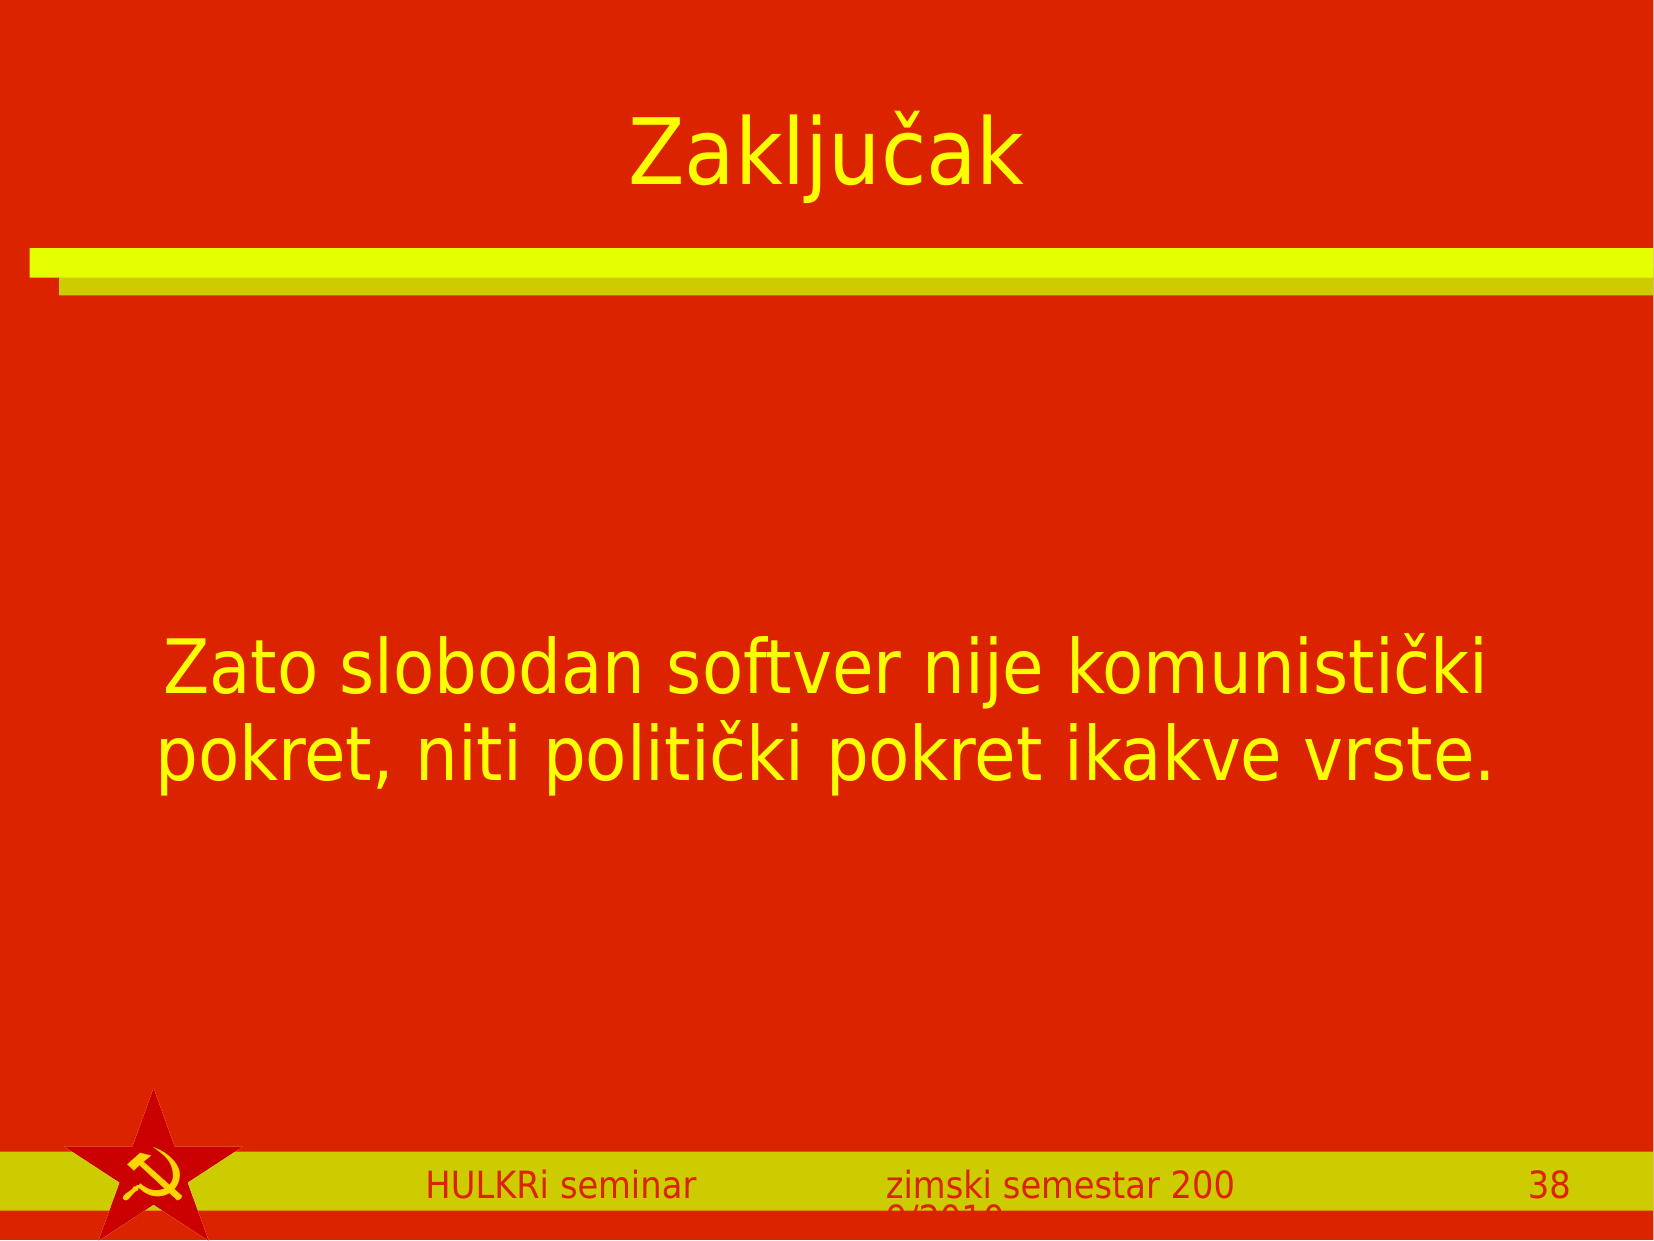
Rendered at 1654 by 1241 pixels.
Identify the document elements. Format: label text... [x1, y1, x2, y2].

title Zaključak [82, 56, 1571, 250]
picture [64, 1088, 243, 1241]
subtitle Zato slobodan softver nije komunistički pokret, niti politički pokret ikakve vrste. [82, 309, 1571, 1114]
